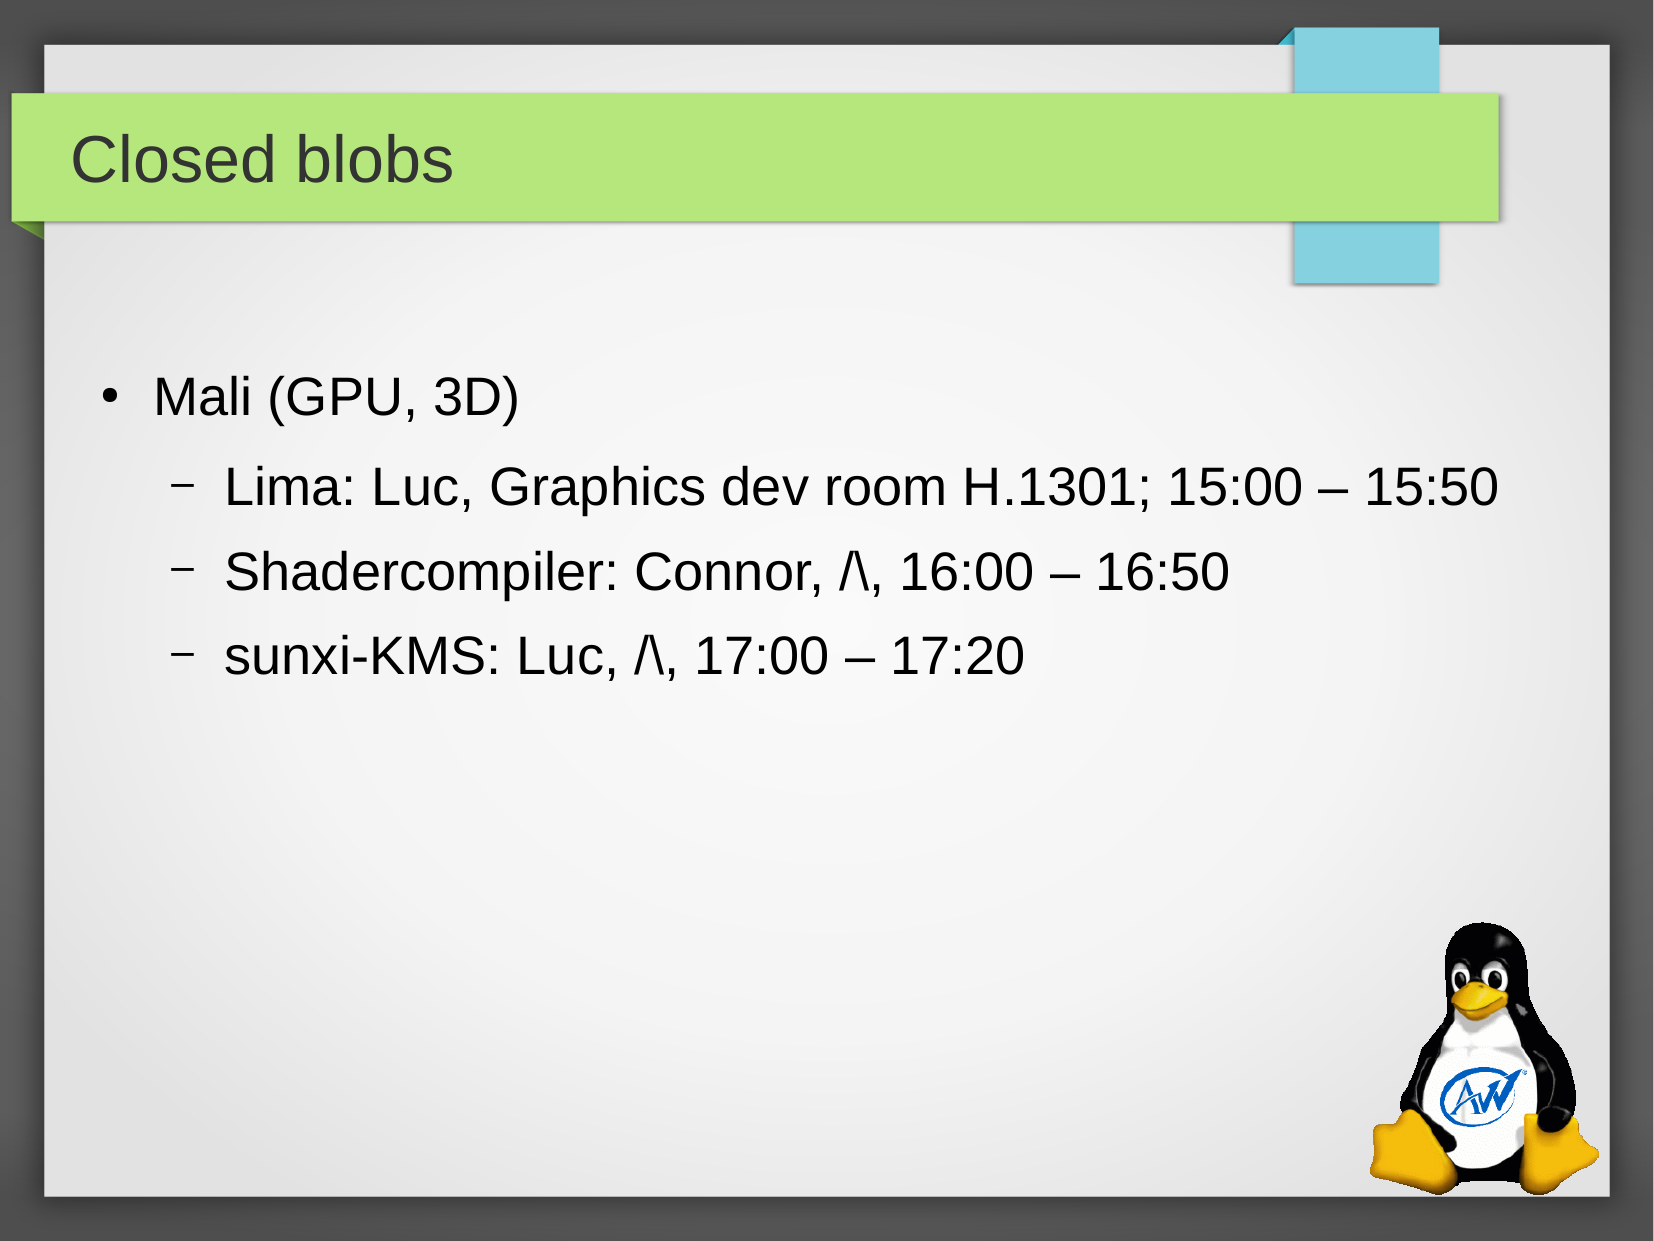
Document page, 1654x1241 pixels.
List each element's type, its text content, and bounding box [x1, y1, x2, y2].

title Closed blobs [70, 106, 1229, 213]
list Mali (GPU, 3D) Lima: Luc, Graphics dev room H.1301; 15:00 – 15:50 Shadercompiler: Connor, /\, 16:00 – 16:50 sunxi-KMS: Luc, /\, 17:00 – 17:20 [82, 343, 1538, 1063]
picture [0, 0, 1654, 1241]
